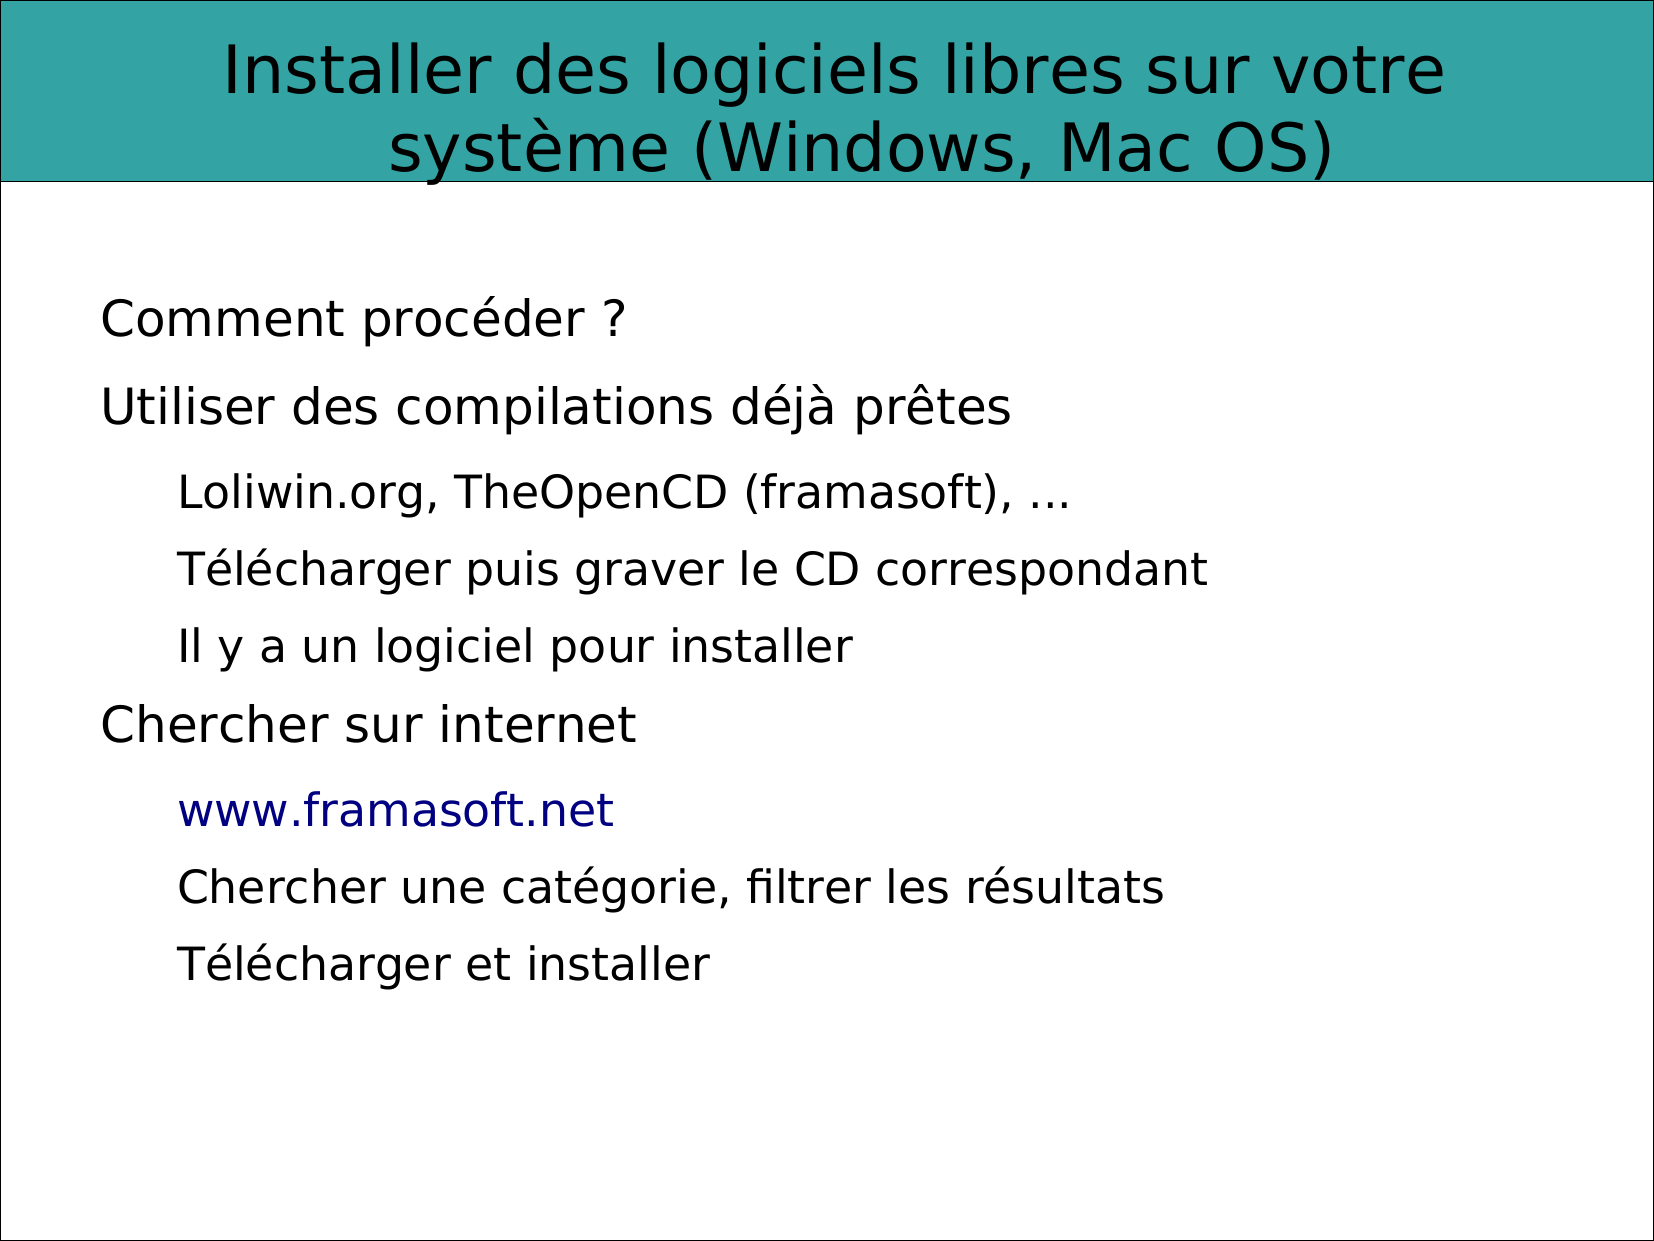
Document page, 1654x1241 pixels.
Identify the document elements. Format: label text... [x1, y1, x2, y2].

title Installer des logiciels libres sur votre système (Windows, Mac OS) [82, 31, 1571, 188]
list Comment procéder ? Utiliser des compilations déjà prêtes Loliwin.org, TheOpenCD (framasoft), ... Télécharger puis graver le CD correspondant Il y a un logiciel pour installer Chercher sur internet www.framasoft.net Chercher une catégorie, filtrer les résultats Télécharger et installer [82, 290, 1571, 1109]
